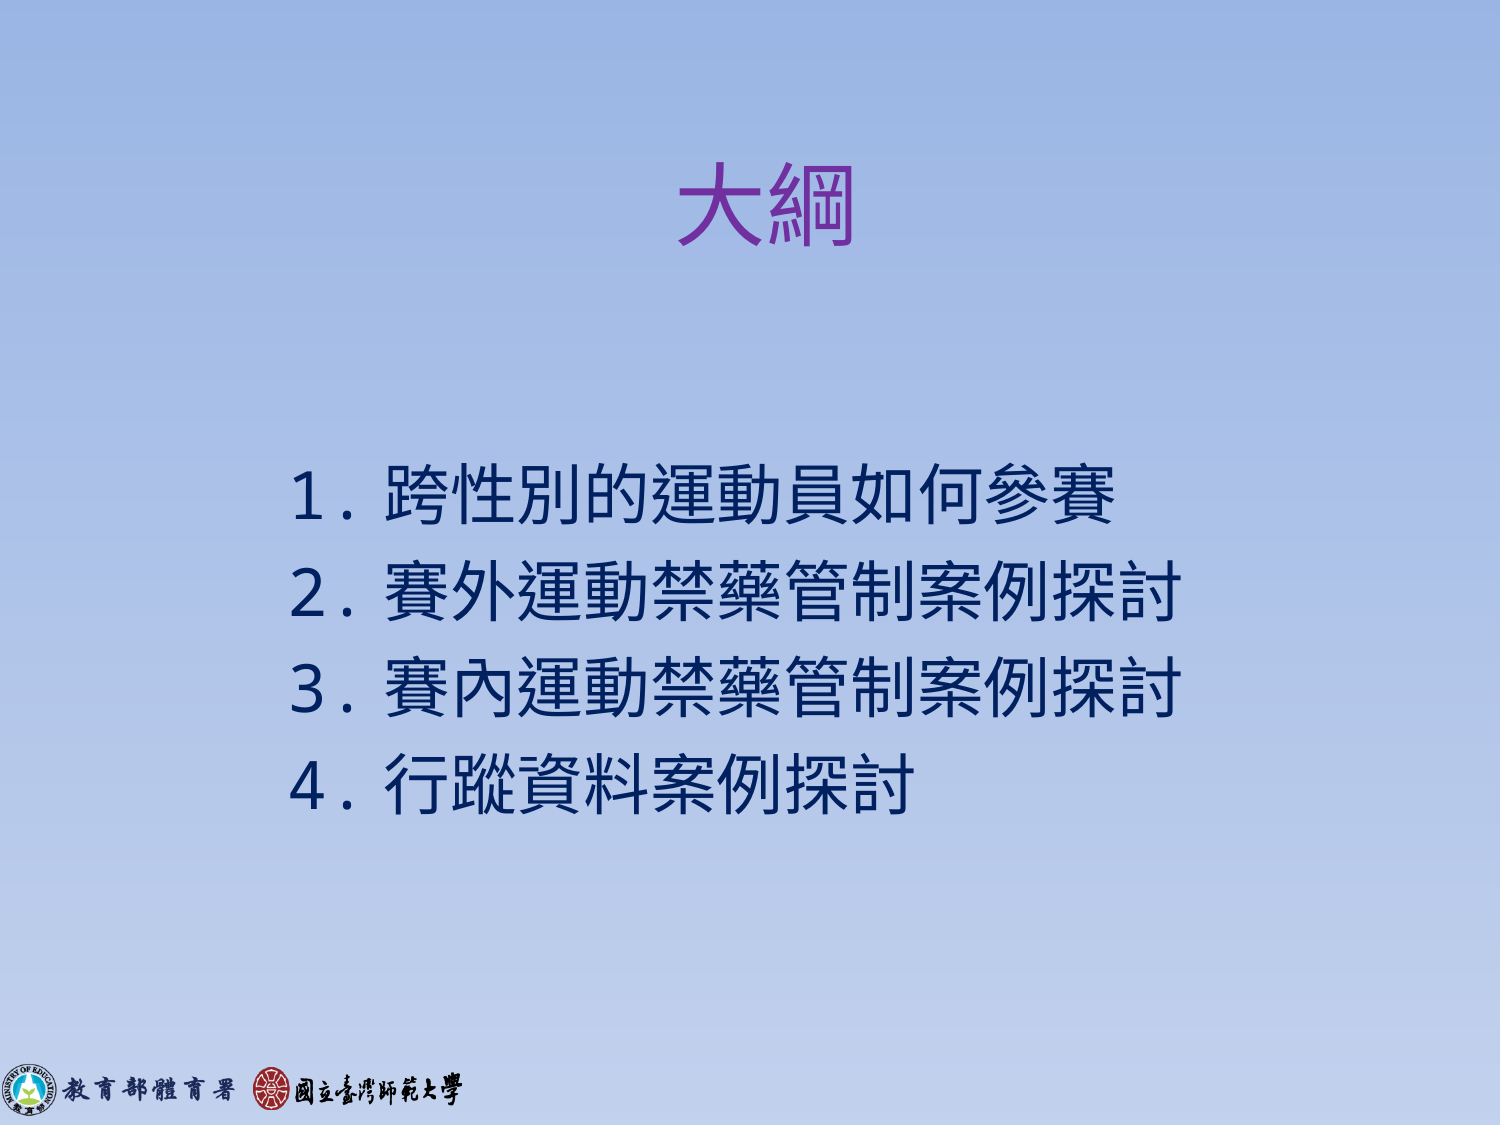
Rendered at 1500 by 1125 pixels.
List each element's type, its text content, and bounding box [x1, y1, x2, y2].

title 大綱 [128, 82, 1404, 324]
picture [253, 1067, 462, 1110]
picture [0, 1051, 243, 1125]
text_box 1.跨性別的運動員如何參賽 2.賽外運動禁藥管制案例探討 3.賽內運動禁藥管制案例探討 4.行蹤資料案例探討 [210, 445, 1261, 552]
